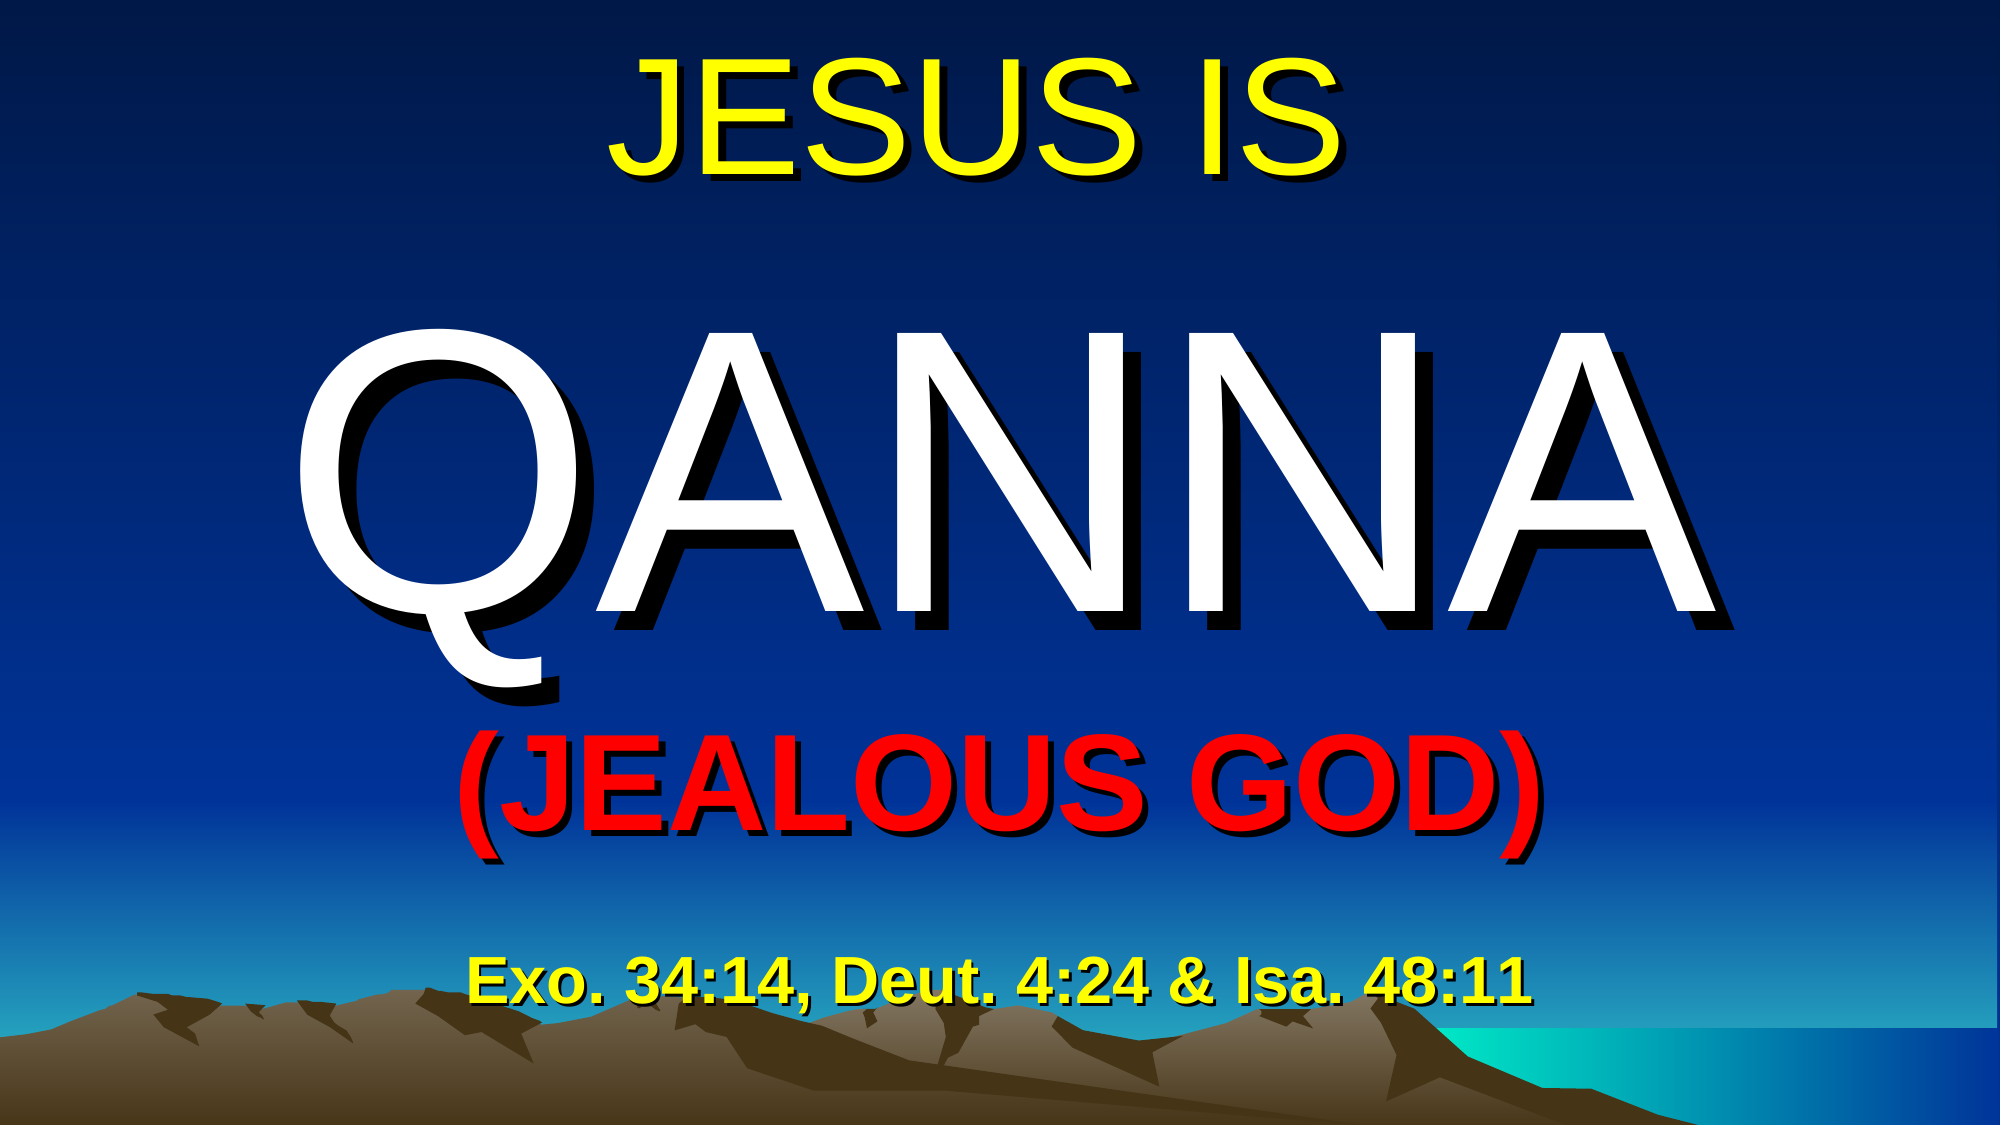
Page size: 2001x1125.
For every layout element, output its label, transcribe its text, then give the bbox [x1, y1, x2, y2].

title JESUS IS QANNA (JEALOUS GOD) Exo. 34:14, Deut. 4:24 & Isa. 48:11 [249, 0, 1750, 1125]
